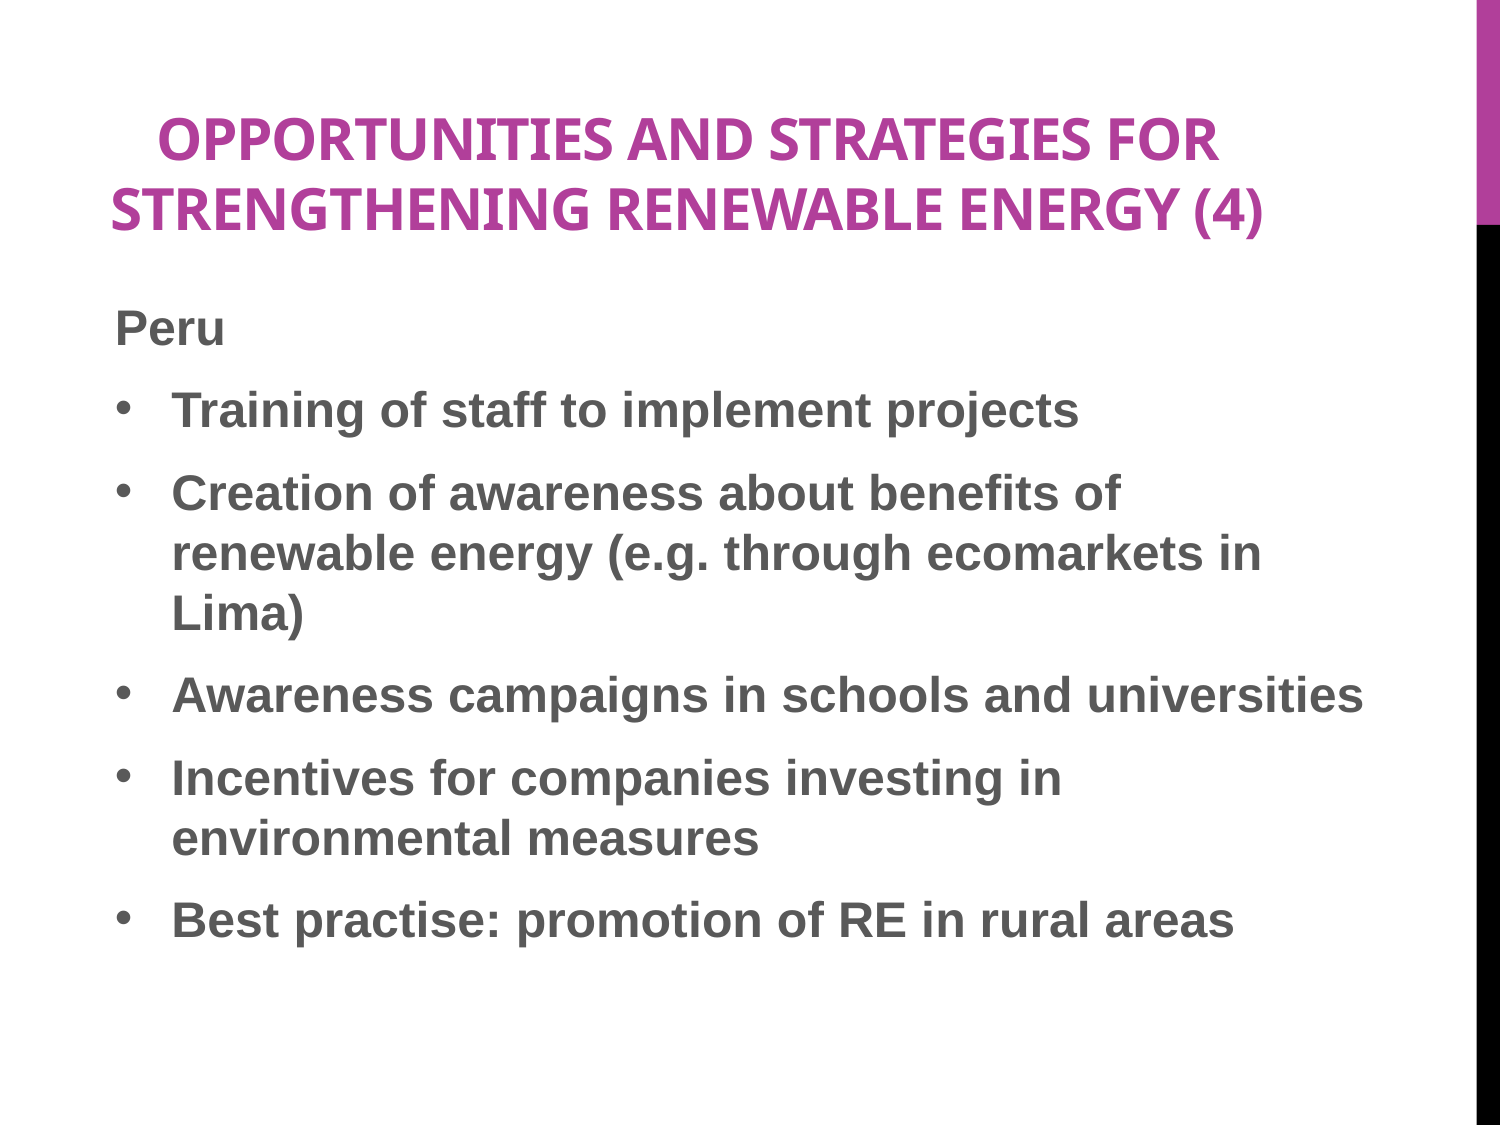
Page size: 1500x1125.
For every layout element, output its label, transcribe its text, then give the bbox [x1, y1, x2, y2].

list Peru Training of staff to implement projects Creation of awareness about benefits of renewable energy (e.g. through ecomarkets in Lima) Awareness campaigns in schools and universities Incentives for companies investing in environmental measures Best practise: promotion of RE in rural areas [99, 287, 1394, 1075]
title Opportunities and strategies for strengthening renewable energy (4) [75, 62, 1300, 250]
